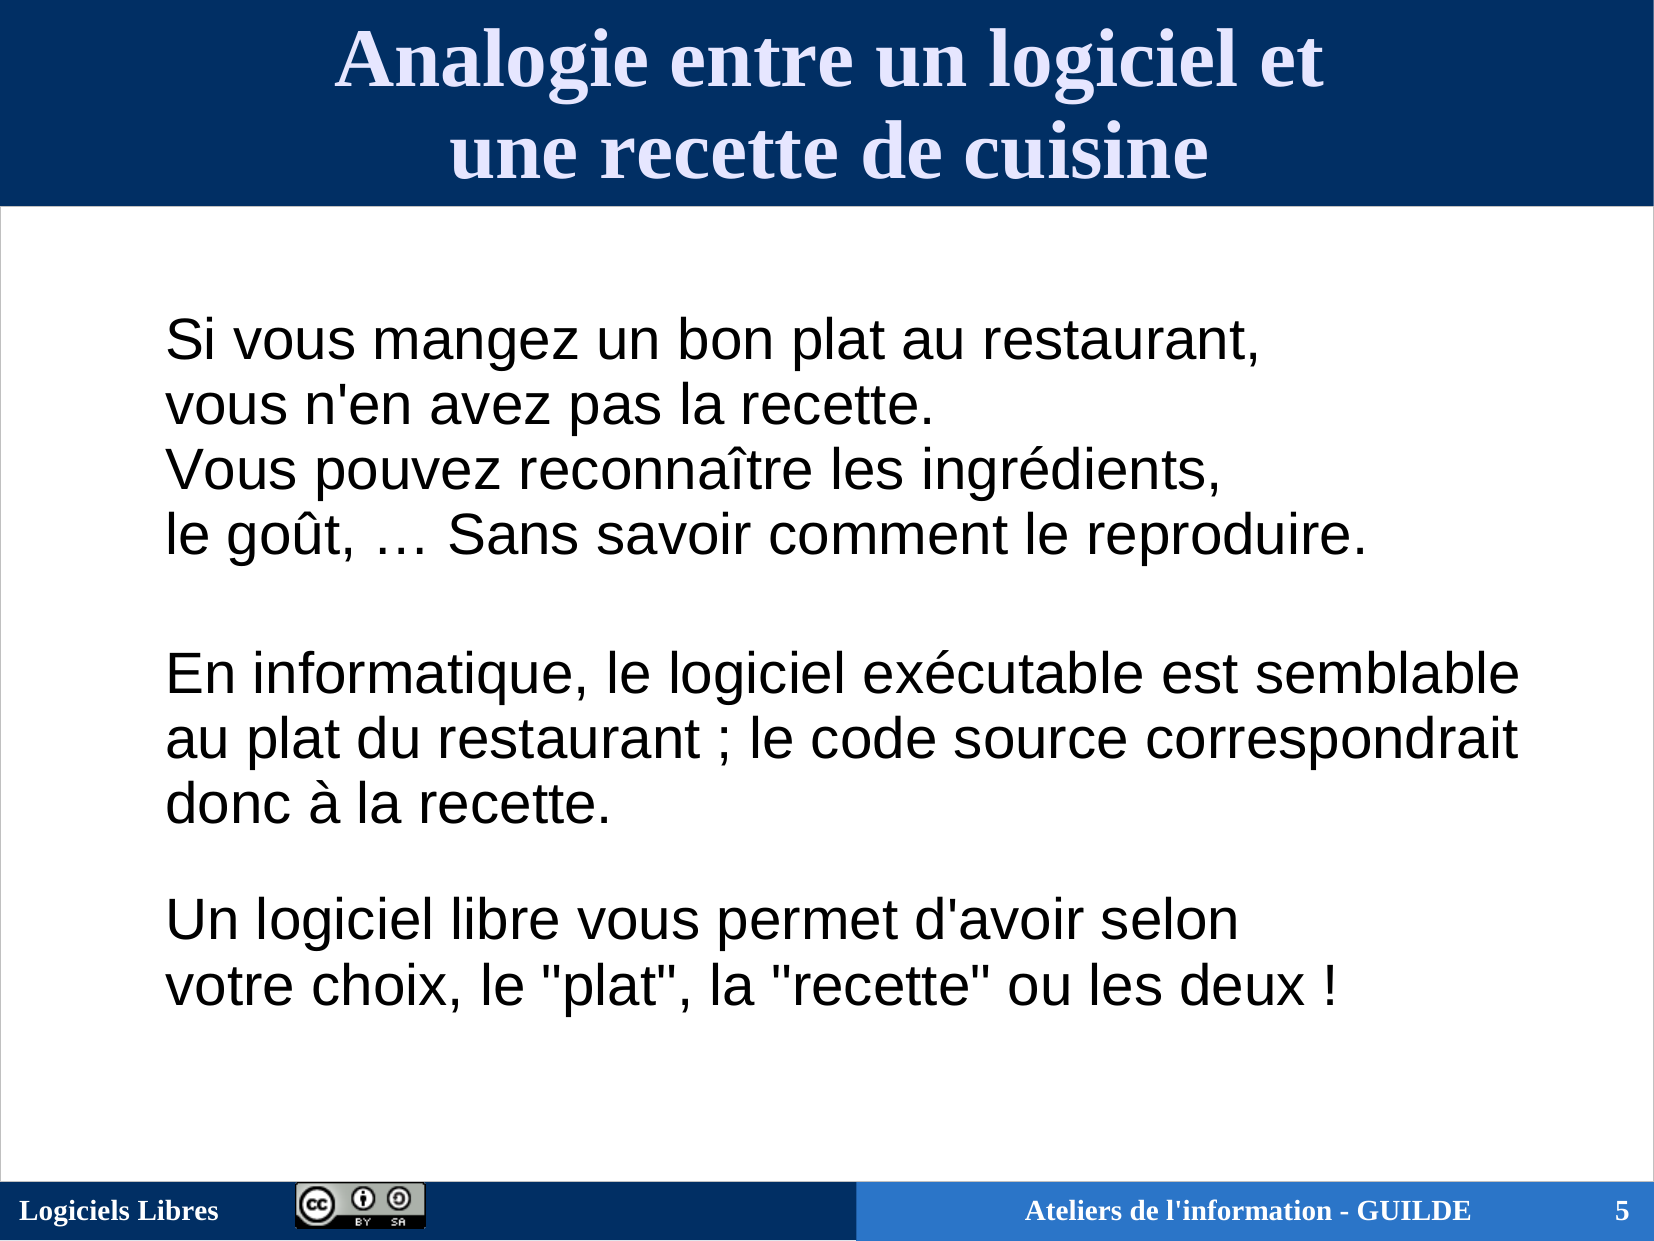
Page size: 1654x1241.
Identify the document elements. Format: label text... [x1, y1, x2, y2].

picture [295, 1182, 426, 1229]
list Un logiciel libre vous permet d'avoir selon votre choix, le "plat", la "recette" ou les deux ! [94, 887, 1583, 1052]
list En informatique, le logiciel exécutable est semblable au plat du restaurant ; le code source correspondrait donc à la recette. [94, 641, 1583, 872]
title Analogie entre un logiciel et une recette de cuisine [85, 8, 1574, 201]
list Si vous mangez un bon plat au restaurant, vous n'en avez pas la recette. Vous pouvez reconnaître les ingrédients, le goût, … Sans savoir comment le reproduire. [94, 307, 1583, 622]
